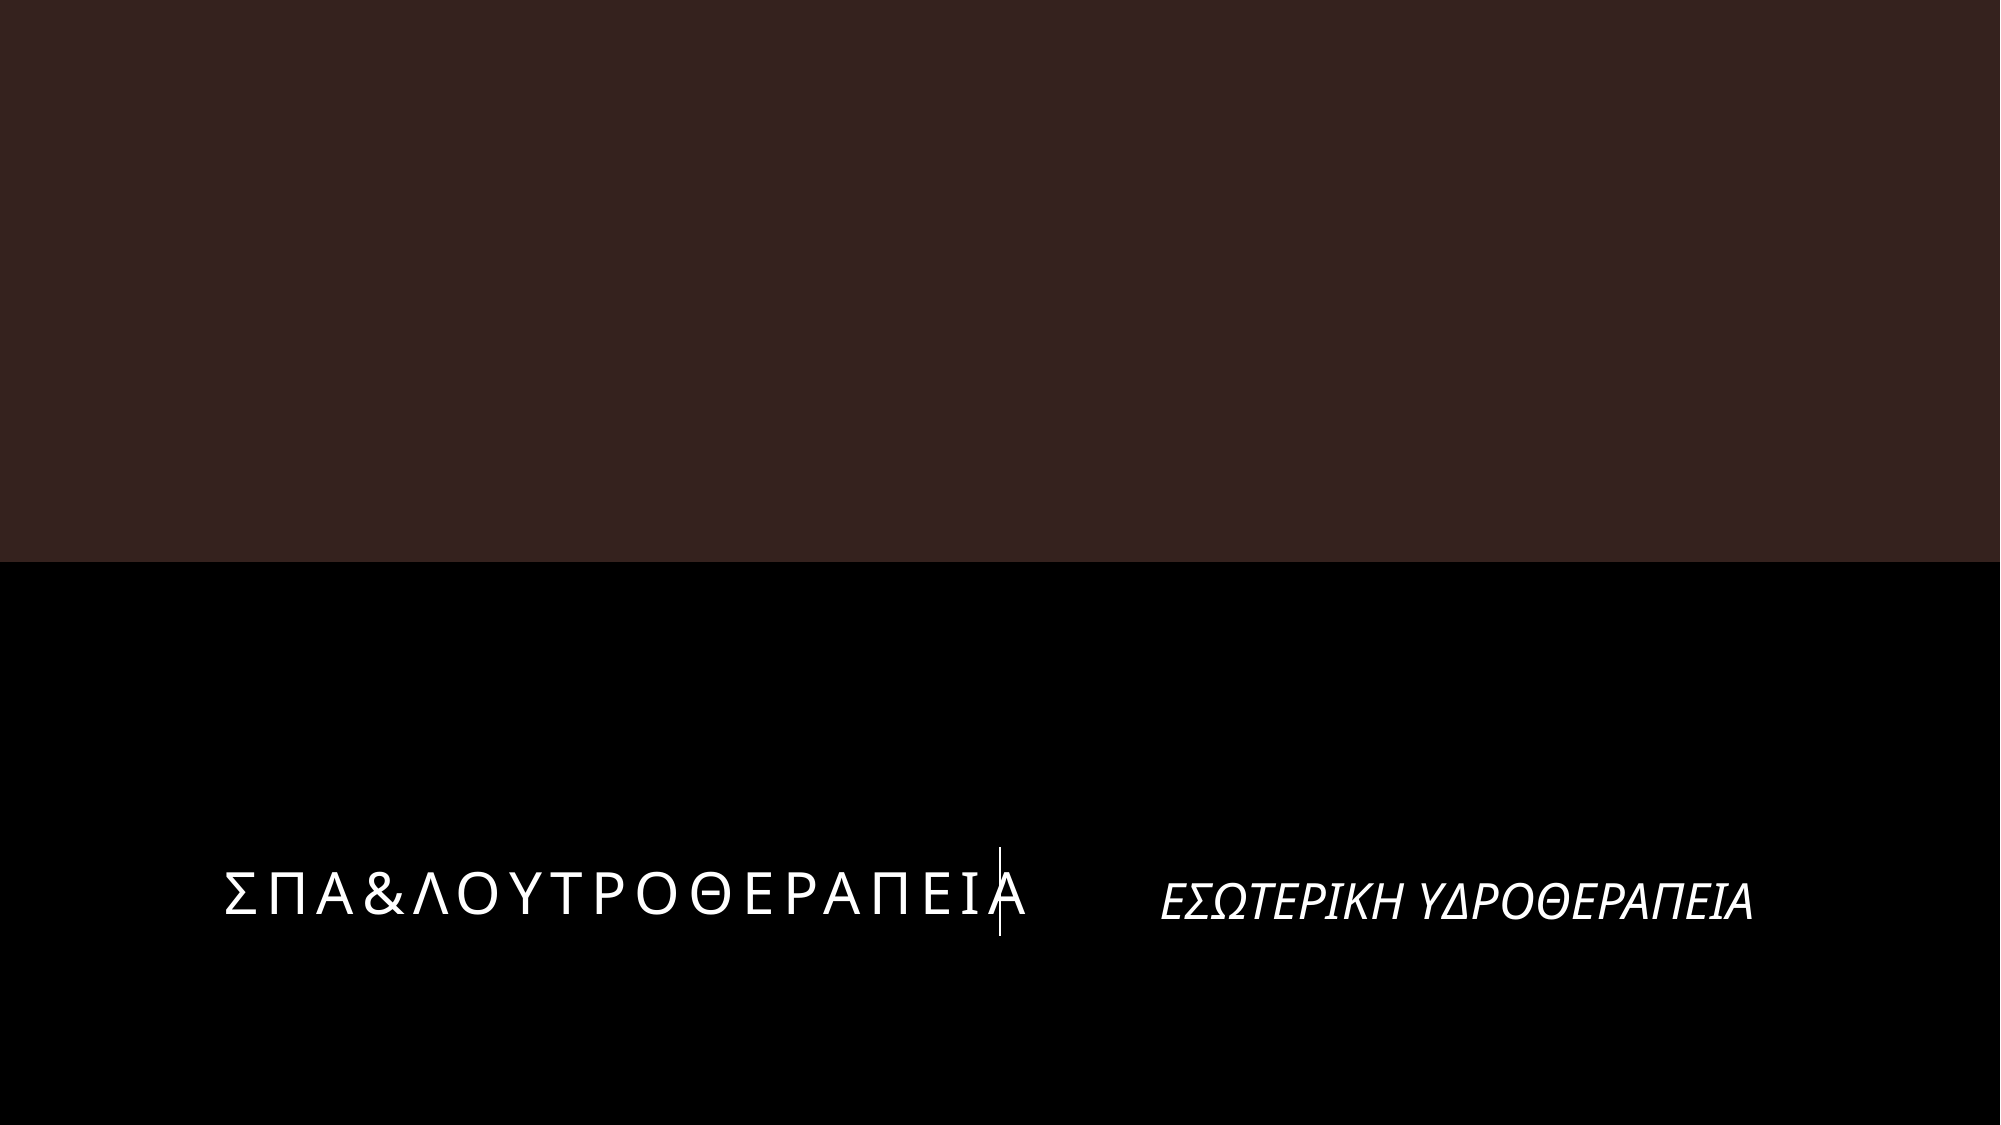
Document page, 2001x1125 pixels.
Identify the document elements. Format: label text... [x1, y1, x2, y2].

subtitle ΕΣΩΤΕΡΙΚΗ ΥΔΡΟΘΕΡΑΠΕΙΑ [1091, 782, 1822, 1001]
title ΣΠΑ&ΛΟΥΤΡΟΘΕΡΑΠΕΙΑ [177, 782, 1076, 1001]
text_box [0, 562, 2000, 1125]
picture [0, 0, 2000, 562]
